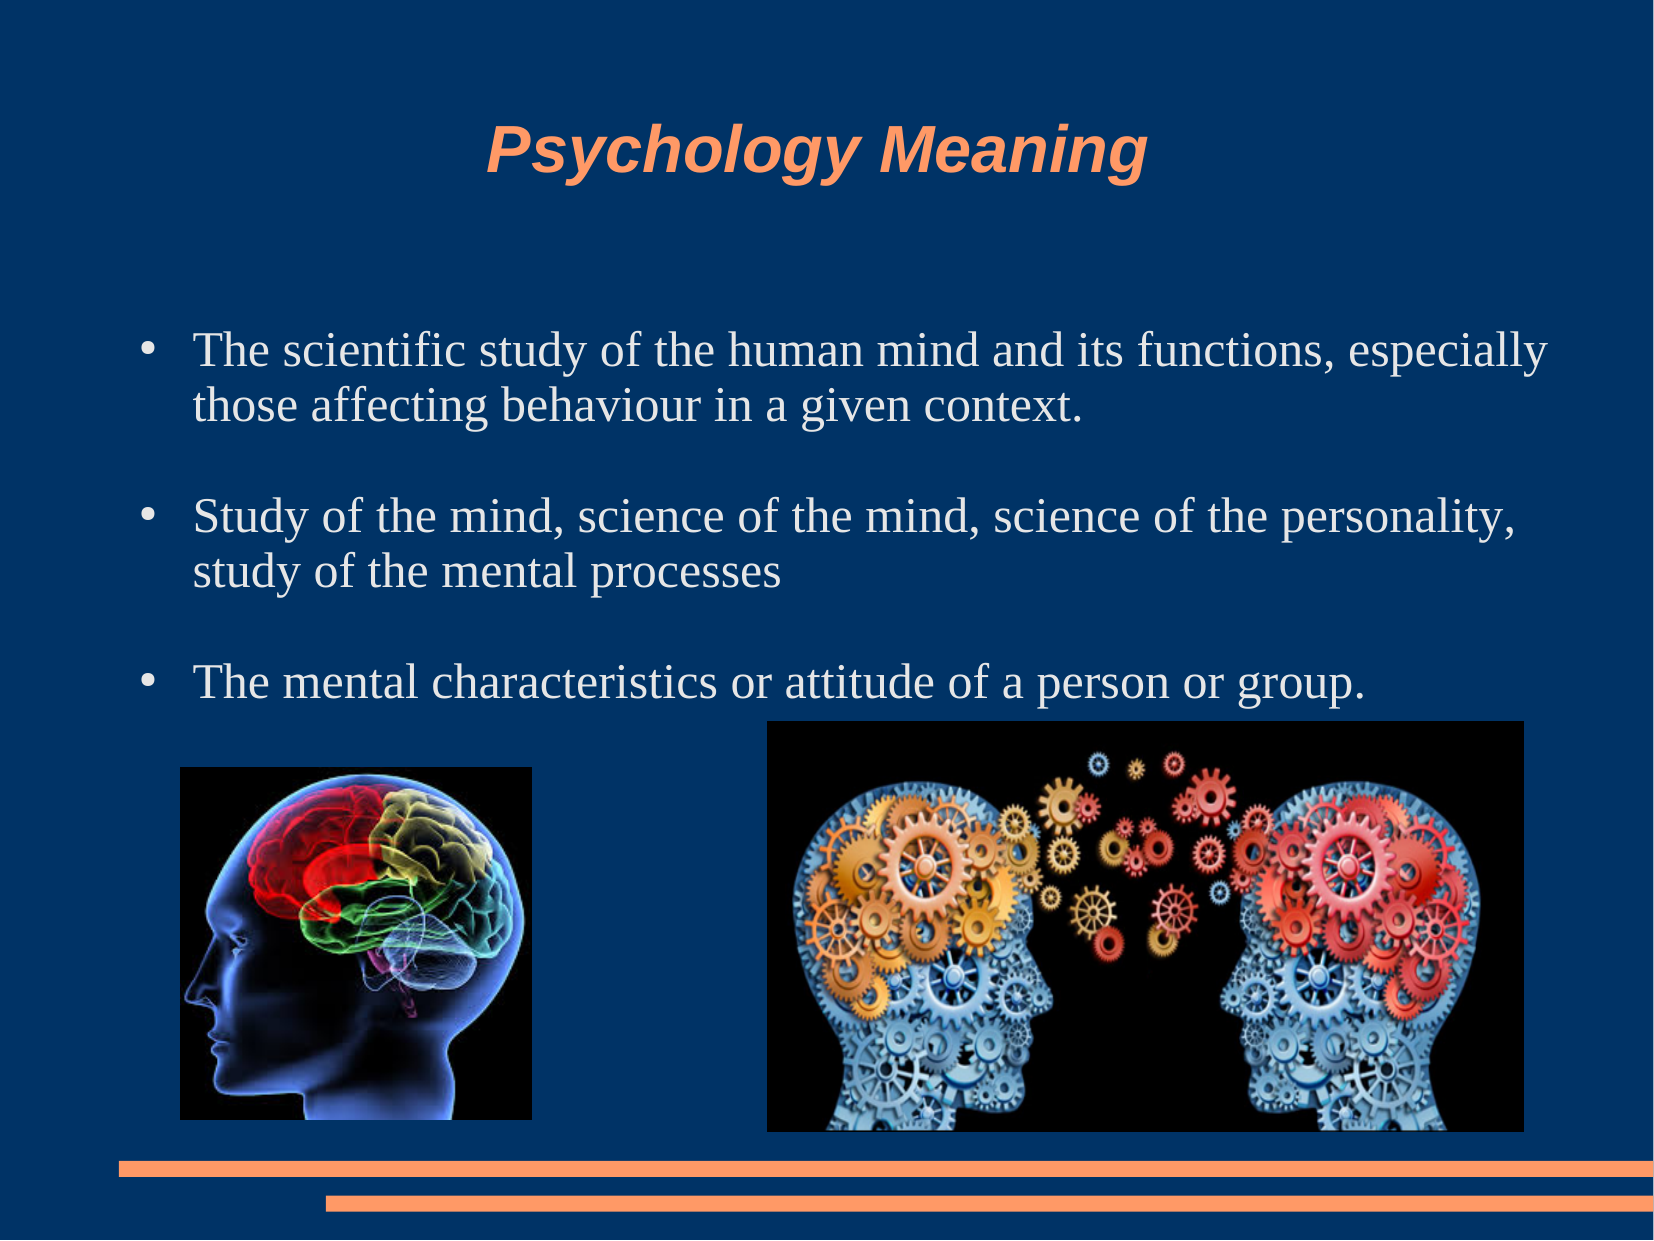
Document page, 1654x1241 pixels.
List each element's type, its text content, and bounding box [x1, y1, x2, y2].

picture [767, 721, 1524, 1132]
list The scientific study of the human mind and its functions, especially those affecting behaviour in a given context. Study of the mind, science of the mind, science of the personality, study of the mental processes The mental characteristics or attitude of a person or group. [121, 322, 1561, 1132]
picture [180, 767, 532, 1120]
title Psychology Meaning [121, 46, 1534, 254]
